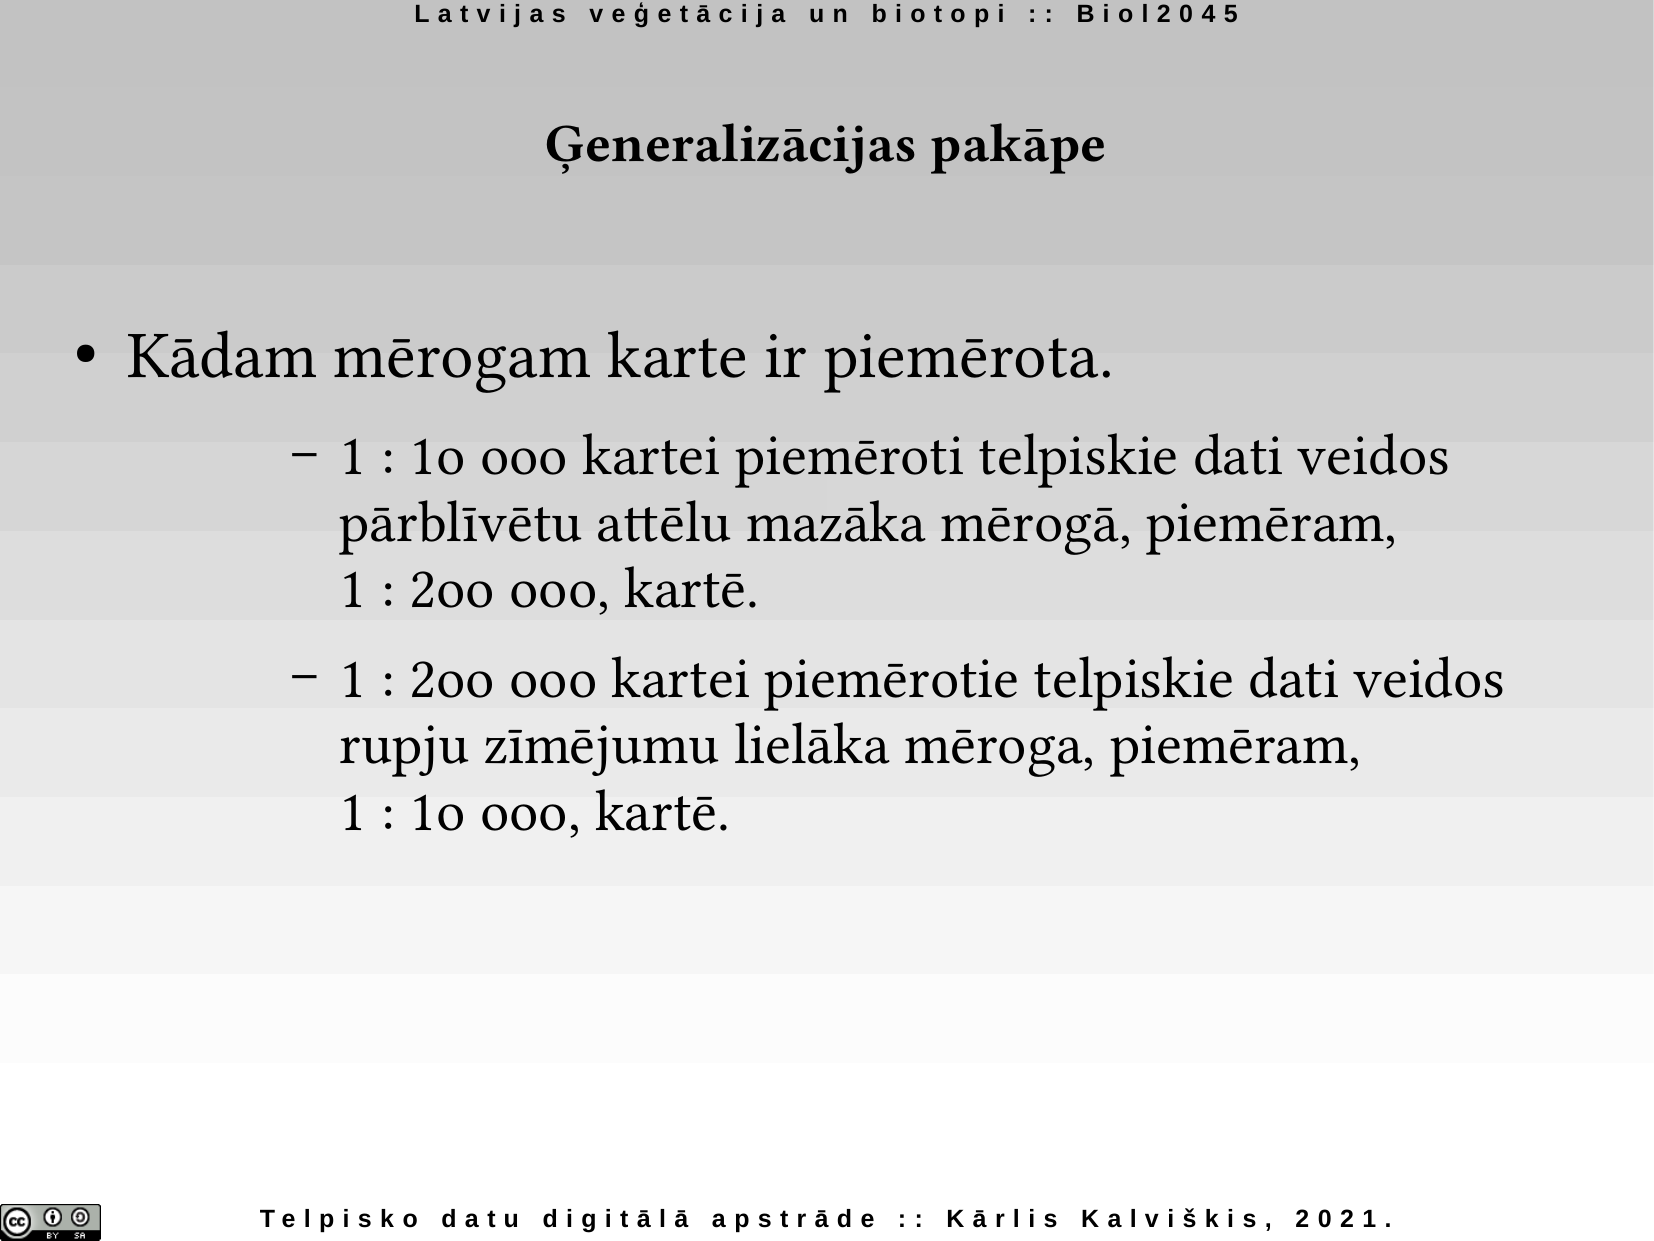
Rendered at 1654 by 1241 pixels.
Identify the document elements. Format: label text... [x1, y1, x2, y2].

picture [0, 287, 1654, 1241]
list Kādam mērogam karte ir piemērota. 1 : 1o ooo kartei piemēroti telpiskie dati veidos pārblīvētu attēlu mazāka mērogā, piemēram, 1 : 2oo ooo, kartē. 1 : 2oo ooo kartei piemērotie telpiskie dati veidos rupju zīmējumu lielāka mēroga, piemēram, 1 : 1o ooo, kartē. [56, 317, 1600, 1175]
title Ģeneralizācijas pakāpe [0, 1, 1654, 287]
